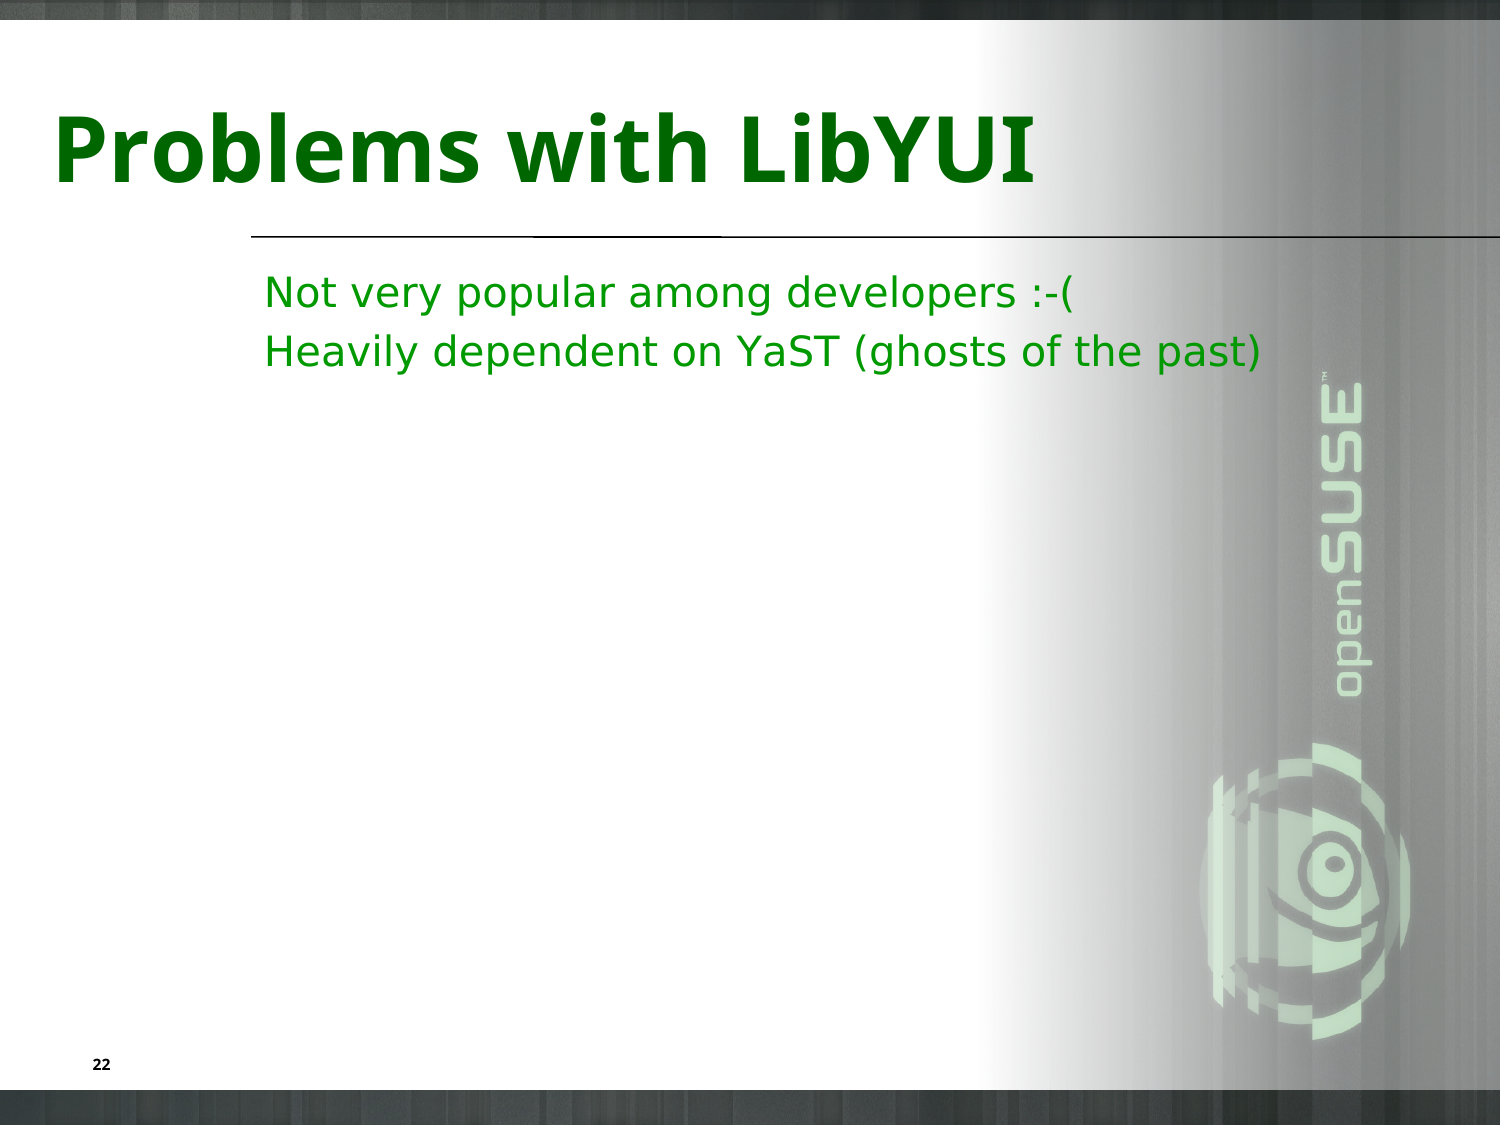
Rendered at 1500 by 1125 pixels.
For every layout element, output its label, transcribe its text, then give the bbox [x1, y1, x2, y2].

title Problems with LibYUI [51, 68, 1447, 232]
picture [0, 0, 1500, 1125]
list Not very popular among developers :-( Heavily dependent on YaST (ghosts of the past) [250, 269, 1463, 1013]
